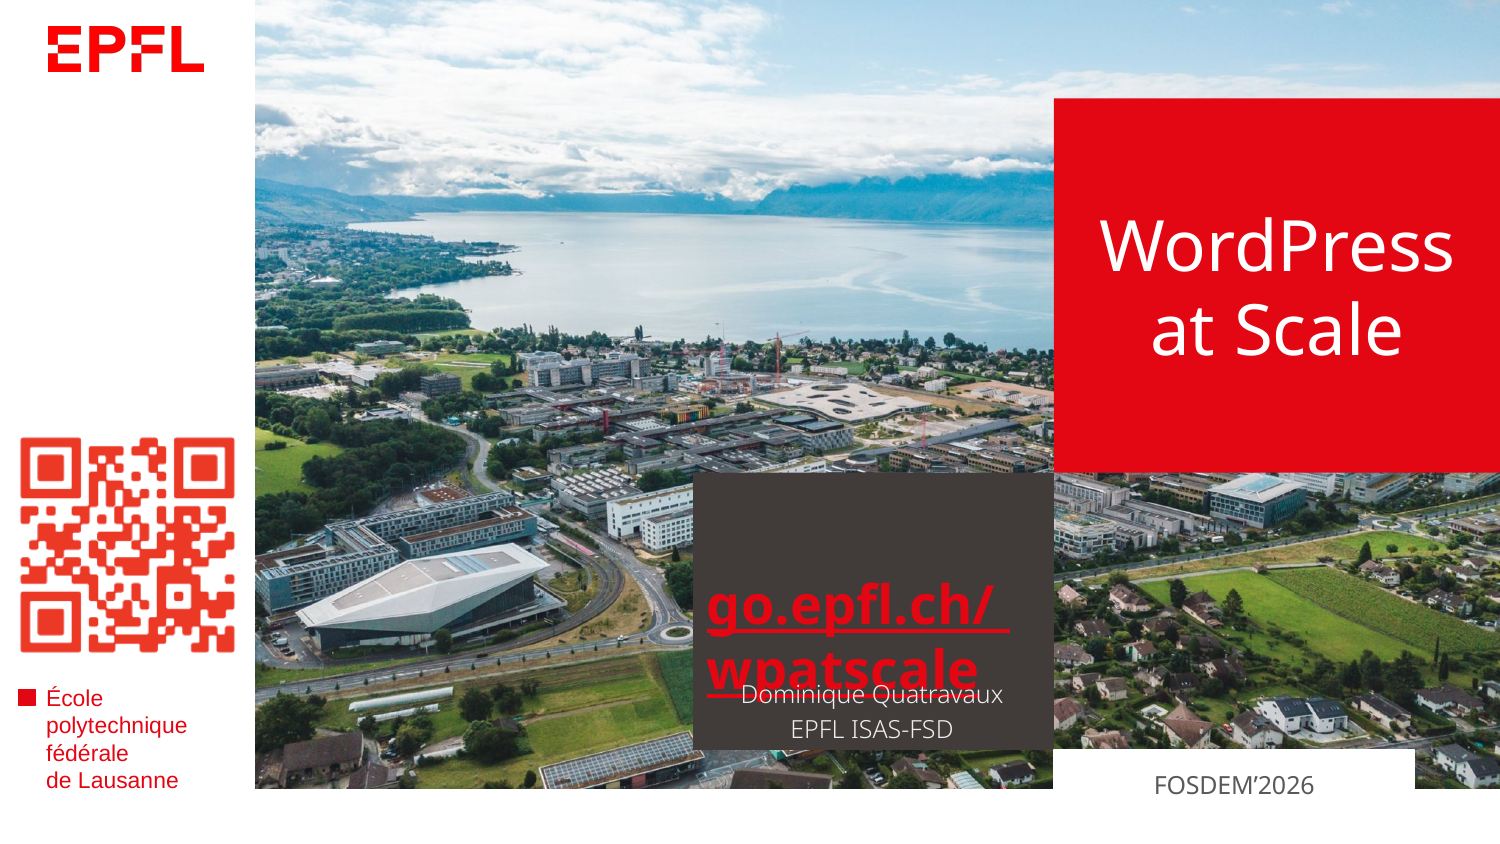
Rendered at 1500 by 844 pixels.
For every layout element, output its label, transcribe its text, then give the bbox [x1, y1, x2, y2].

title WordPress at Scale [1053, 98, 1500, 473]
picture [255, 0, 1500, 789]
subtitle Dominique Quatravaux EPFL ISAS-FSD [691, 659, 1053, 769]
subtitle go.epfl.ch/ wpatscale [691, 472, 1053, 659]
picture [48, 26, 204, 72]
picture [1054, 473, 1500, 789]
subtitle FOSDEM’2026 [1045, 749, 1424, 815]
picture [12, 429, 242, 660]
